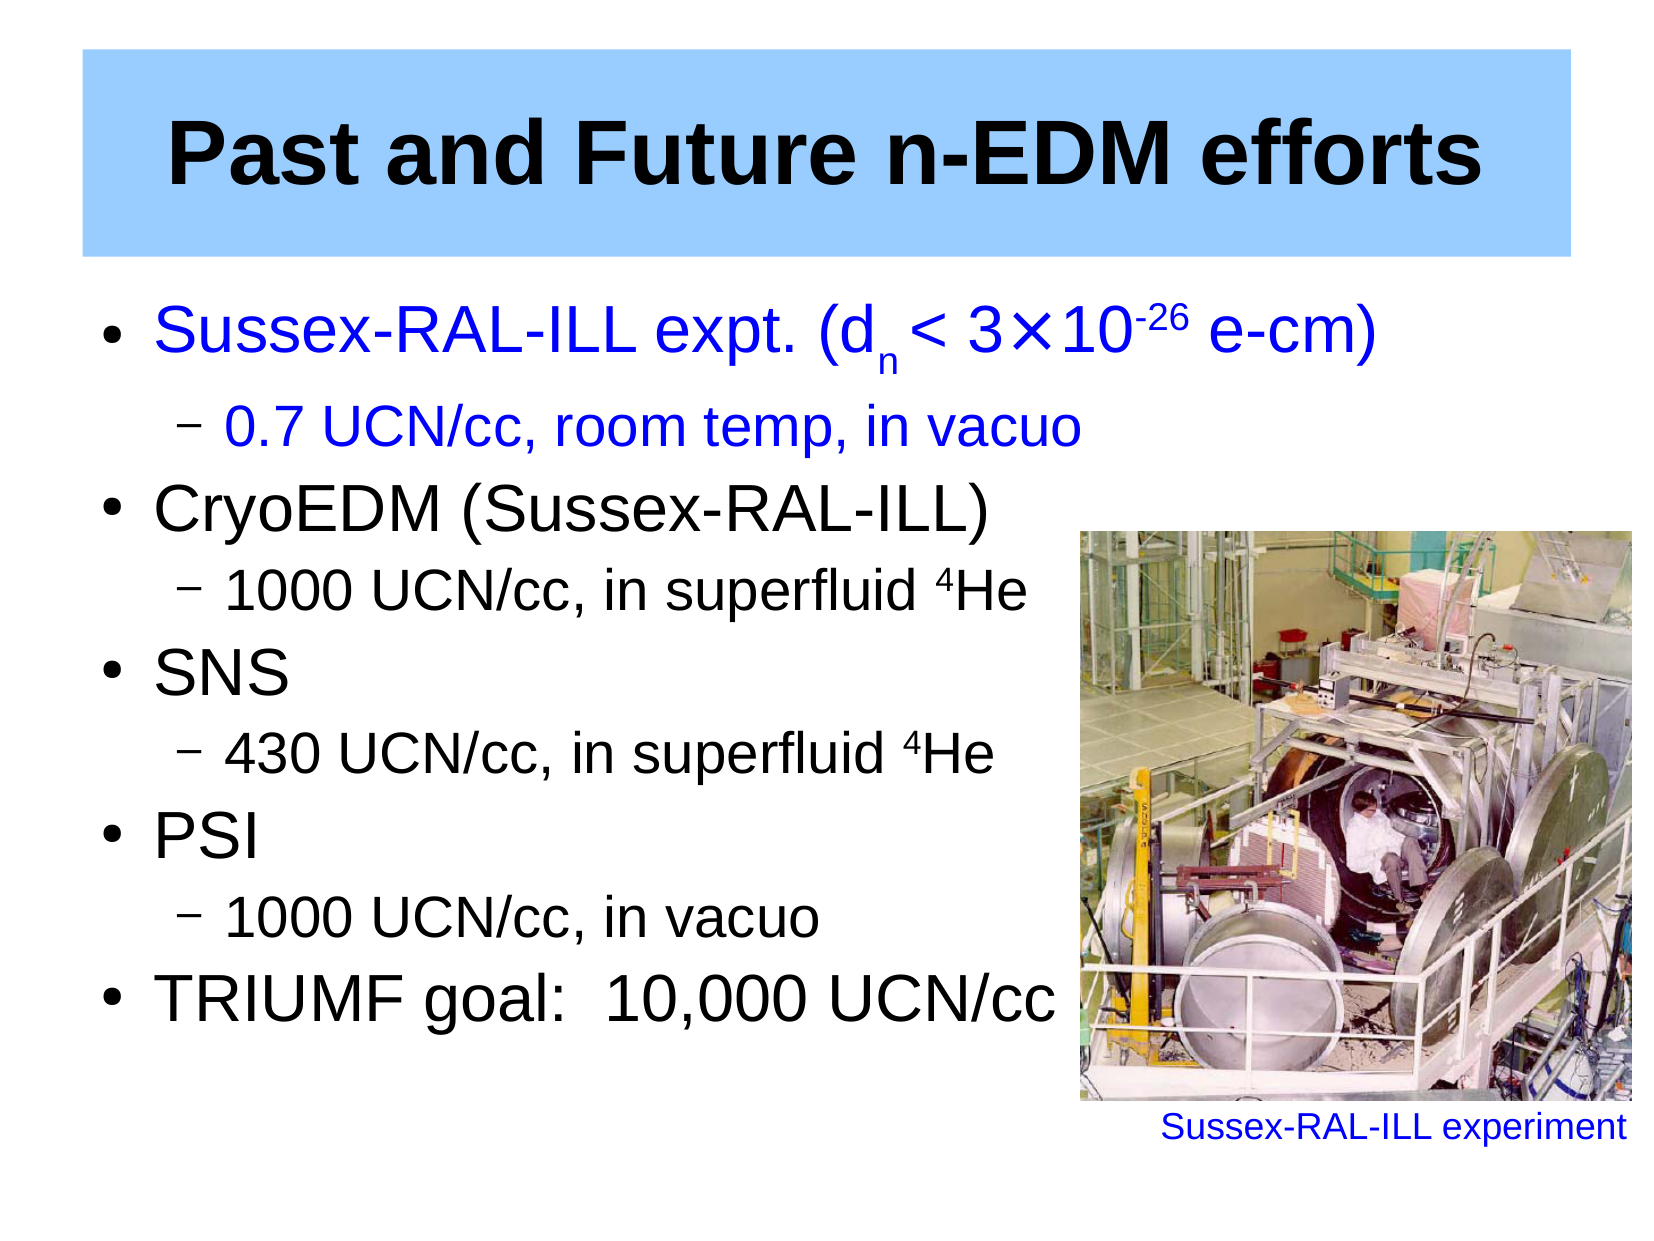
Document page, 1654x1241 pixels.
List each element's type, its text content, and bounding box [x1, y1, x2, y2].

picture [1080, 531, 1632, 1101]
list Sussex-RAL-ILL expt. (dn < 3⨯10-26 e-cm) 0.7 UCN/cc, room temp, in vacuo CryoEDM (Sussex-RAL-ILL) 1000 UCN/cc, in superfluid 4He SNS 430 UCN/cc, in superfluid 4He PSI 1000 UCN/cc, in vacuo TRIUMF goal: 10,000 UCN/cc [82, 290, 1571, 1104]
text_box Sussex-RAL-ILL experiment [1145, 1098, 1638, 1160]
title Past and Future n-EDM efforts [82, 49, 1571, 257]
